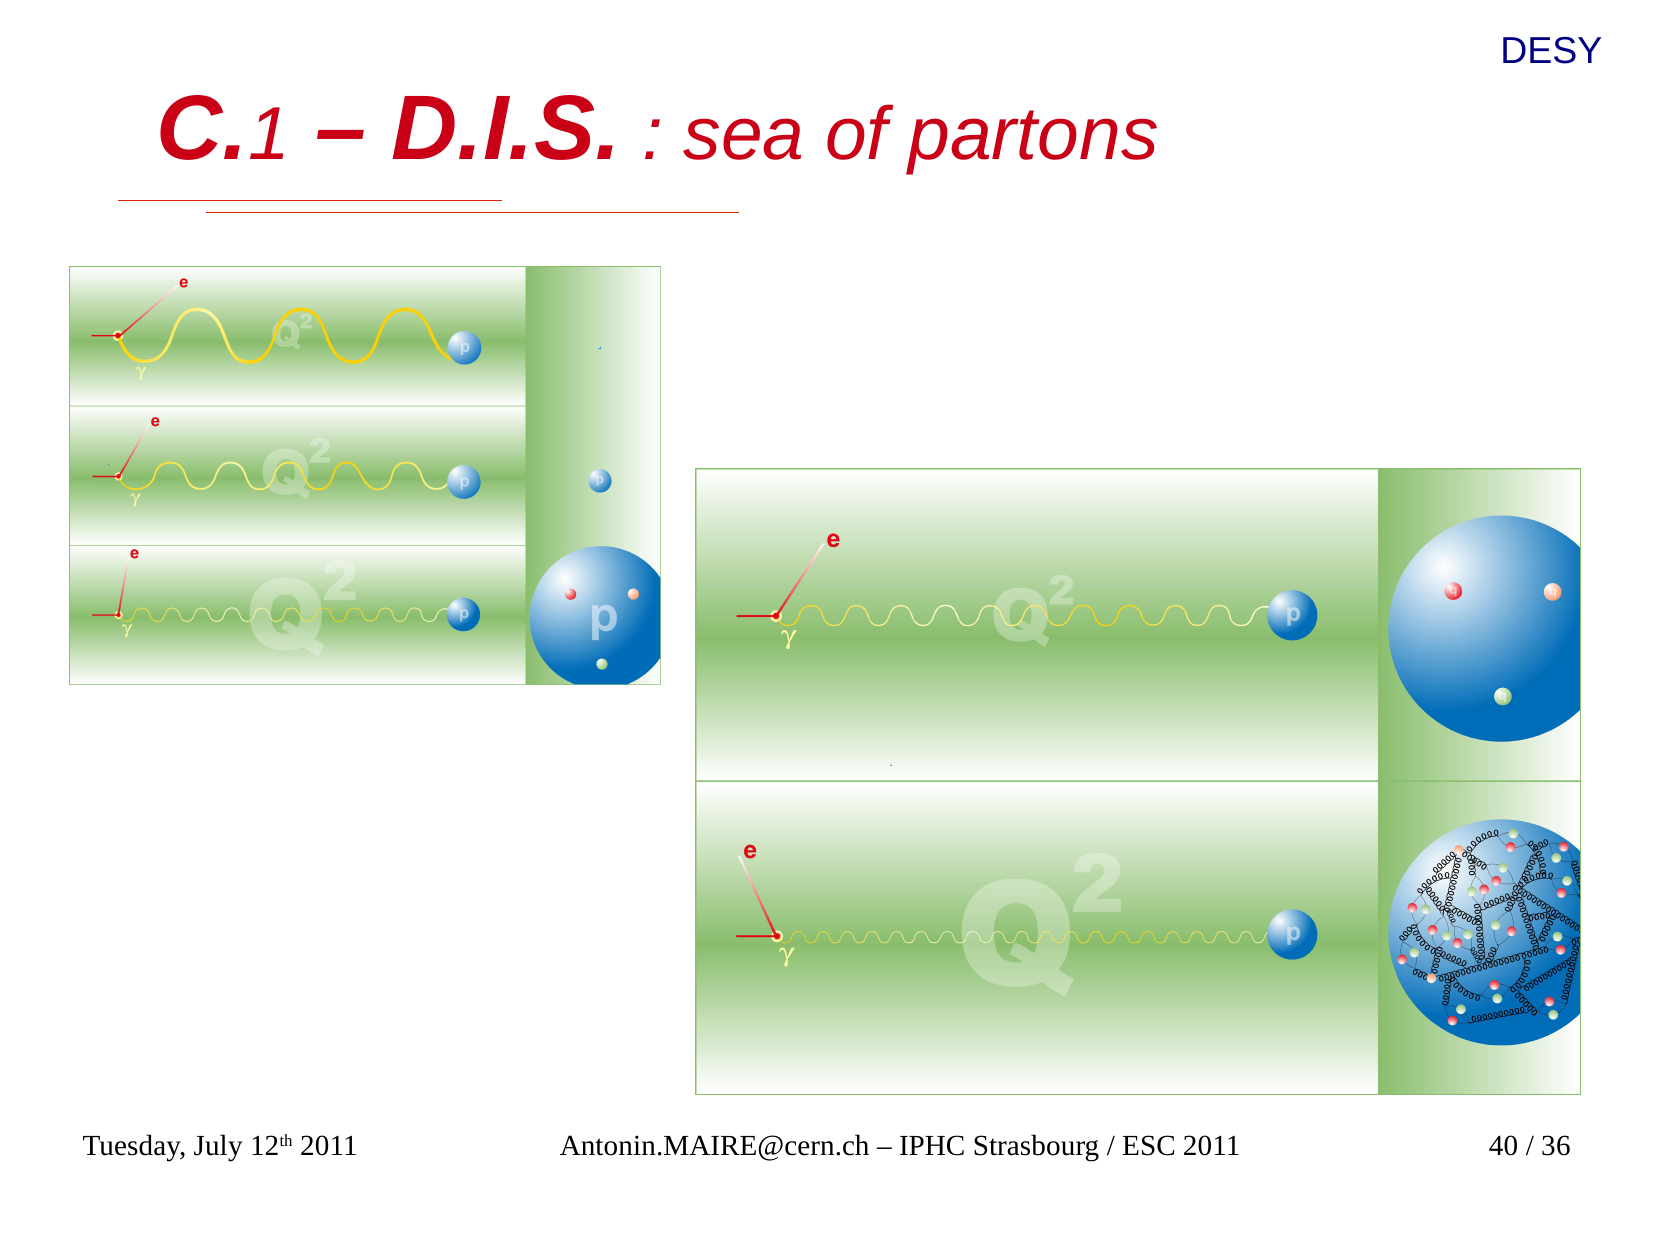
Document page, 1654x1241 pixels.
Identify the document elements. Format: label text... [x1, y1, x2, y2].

text_box DESY [1485, 22, 1618, 80]
title C.1 – D.I.S. : sea of partons [82, 49, 1571, 207]
picture [695, 468, 1582, 1095]
picture [69, 266, 661, 685]
